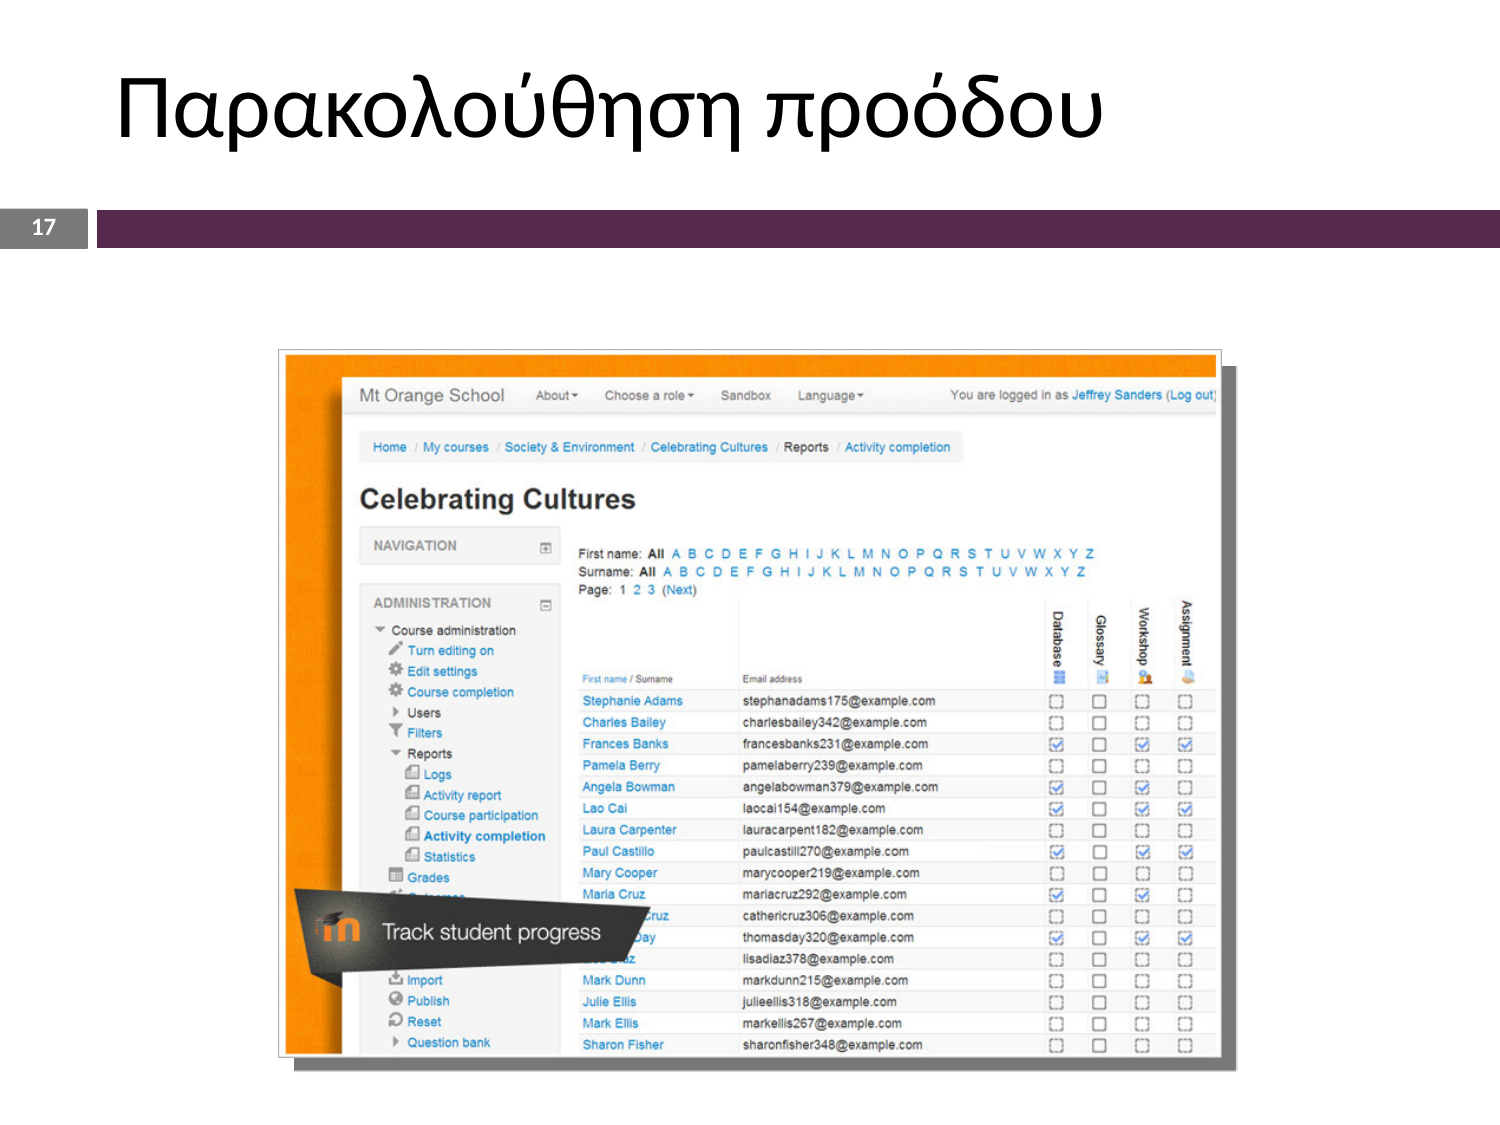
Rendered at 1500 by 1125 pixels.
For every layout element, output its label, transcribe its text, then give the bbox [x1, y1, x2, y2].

text_box 17 [0, 208, 88, 249]
title Παρακολούθηση προόδου [100, 19, 1438, 182]
picture [278, 349, 1222, 1058]
list [100, 262, 1438, 1000]
